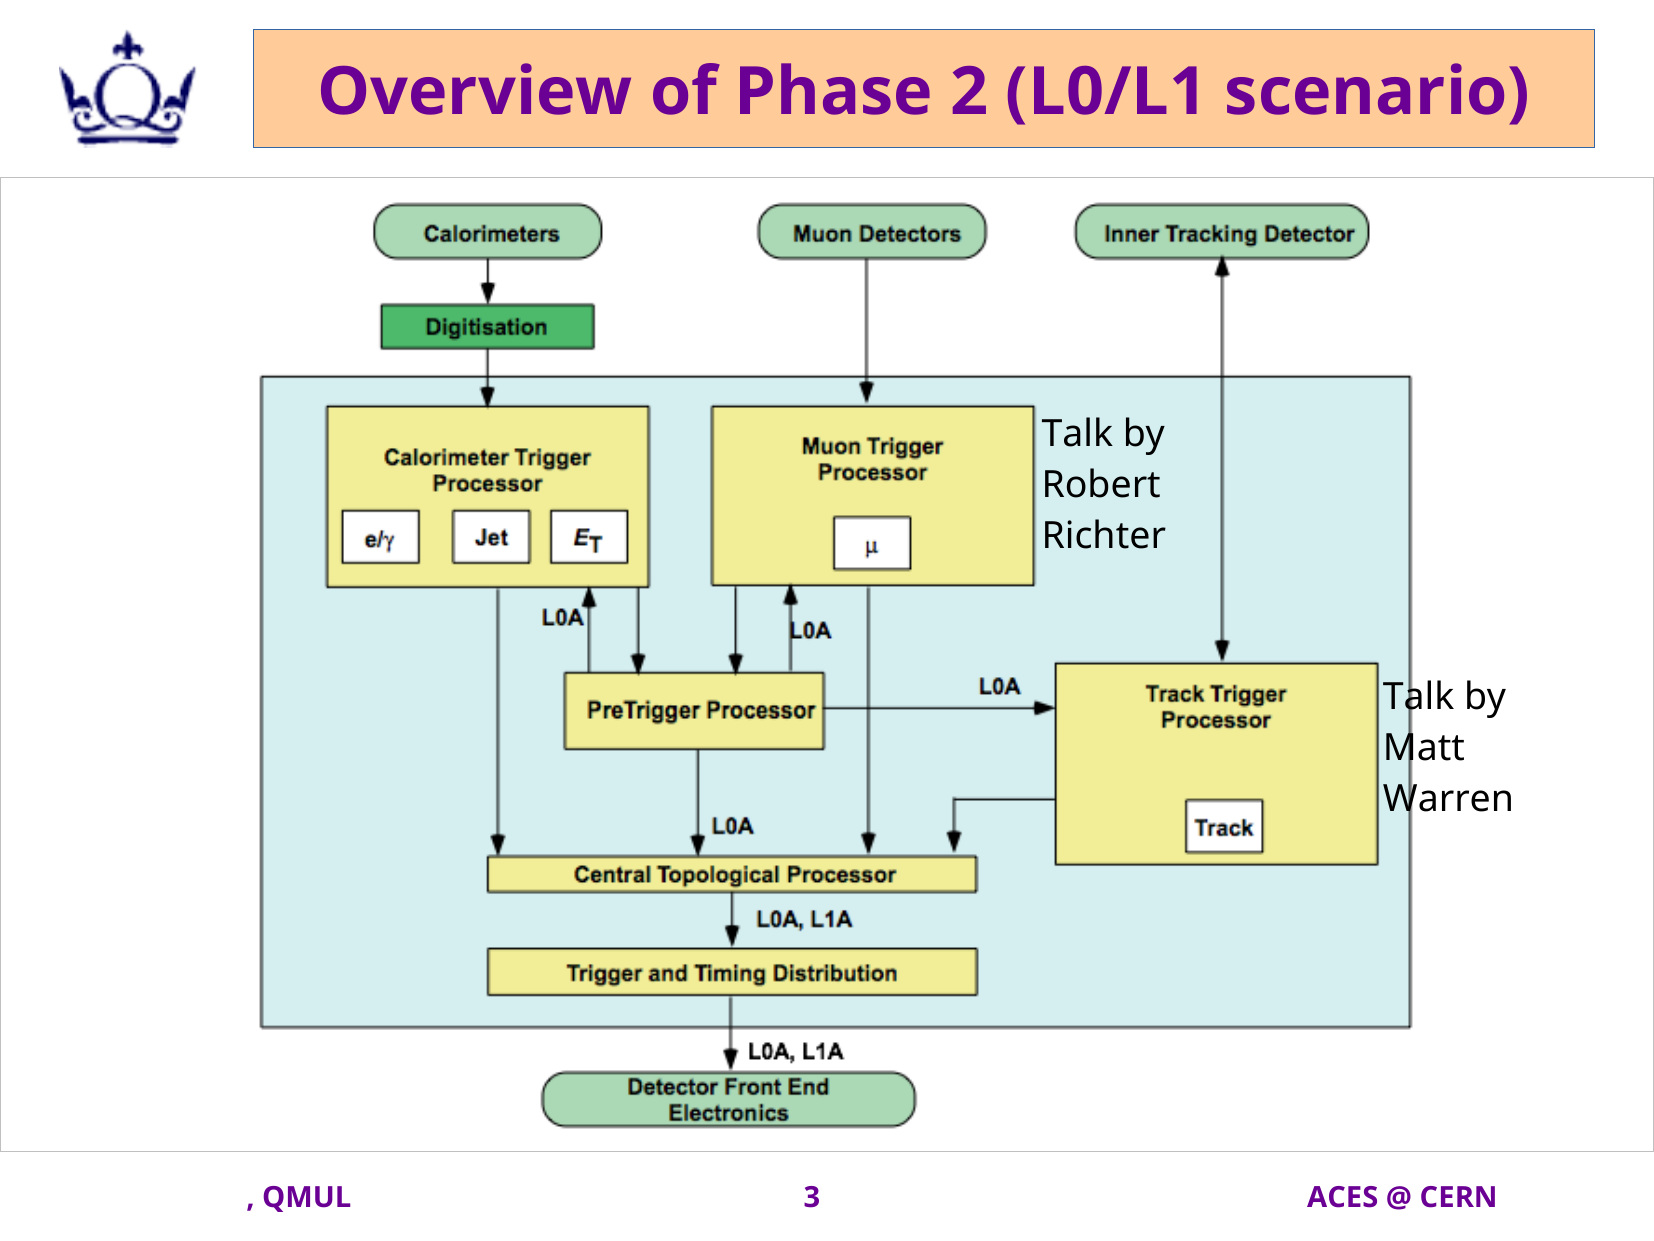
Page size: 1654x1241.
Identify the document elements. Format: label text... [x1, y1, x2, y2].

title Overview of Phase 2 (L0/L1 scenario) [253, 29, 1595, 148]
picture [236, 190, 1435, 1138]
picture [59, 29, 200, 148]
text_box Talk by Matt Warren [1382, 669, 1502, 782]
text_box Talk by Robert Richter [1041, 406, 1161, 519]
picture [1422, 801, 1432, 809]
